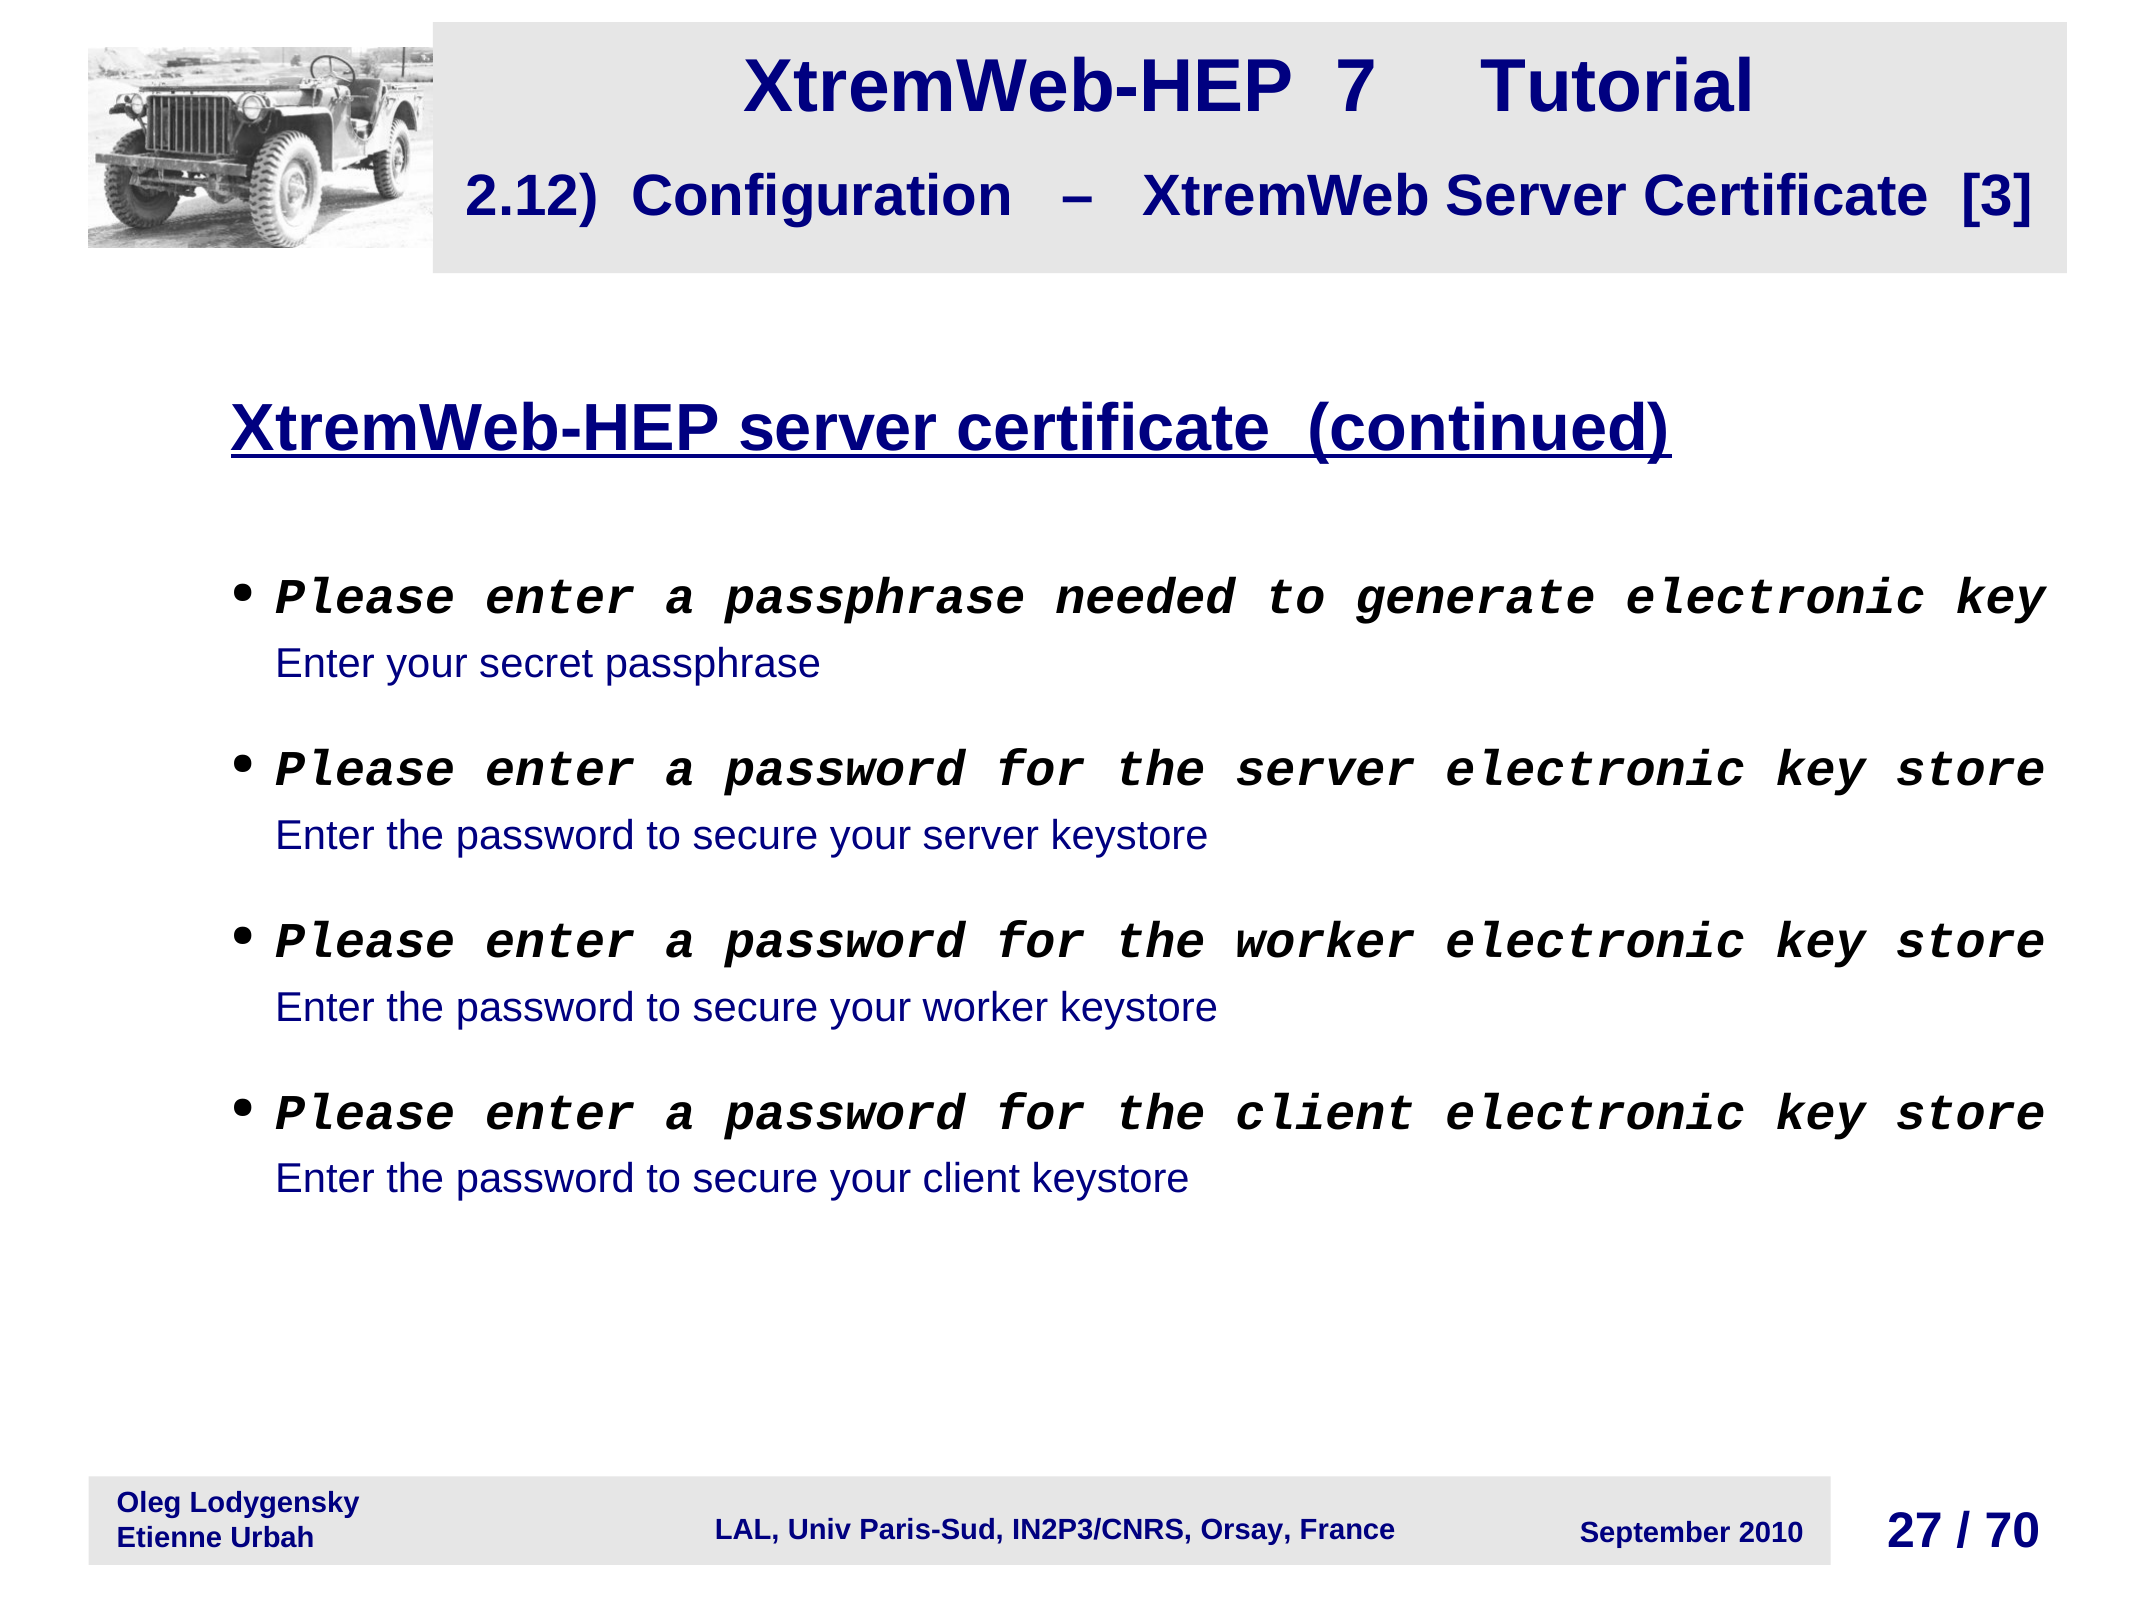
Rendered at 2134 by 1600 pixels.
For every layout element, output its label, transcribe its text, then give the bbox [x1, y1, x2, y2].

title 2.12) Configuration – XtremWeb Server Certificate [3] [442, 118, 2067, 266]
text_box XtremWeb-HEP server certificate (continued) Please enter a passphrase needed to generate electronic key Enter your secret passphrase Please enter a password for the server electronic key store Enter the password to secure your server keystore Please enter a password for the worker electronic key store Enter the password to secure your worker keystore Please enter a password for the client electronic key store Enter the password to secure your client keystore [221, 383, 2067, 1418]
picture [88, 47, 433, 248]
